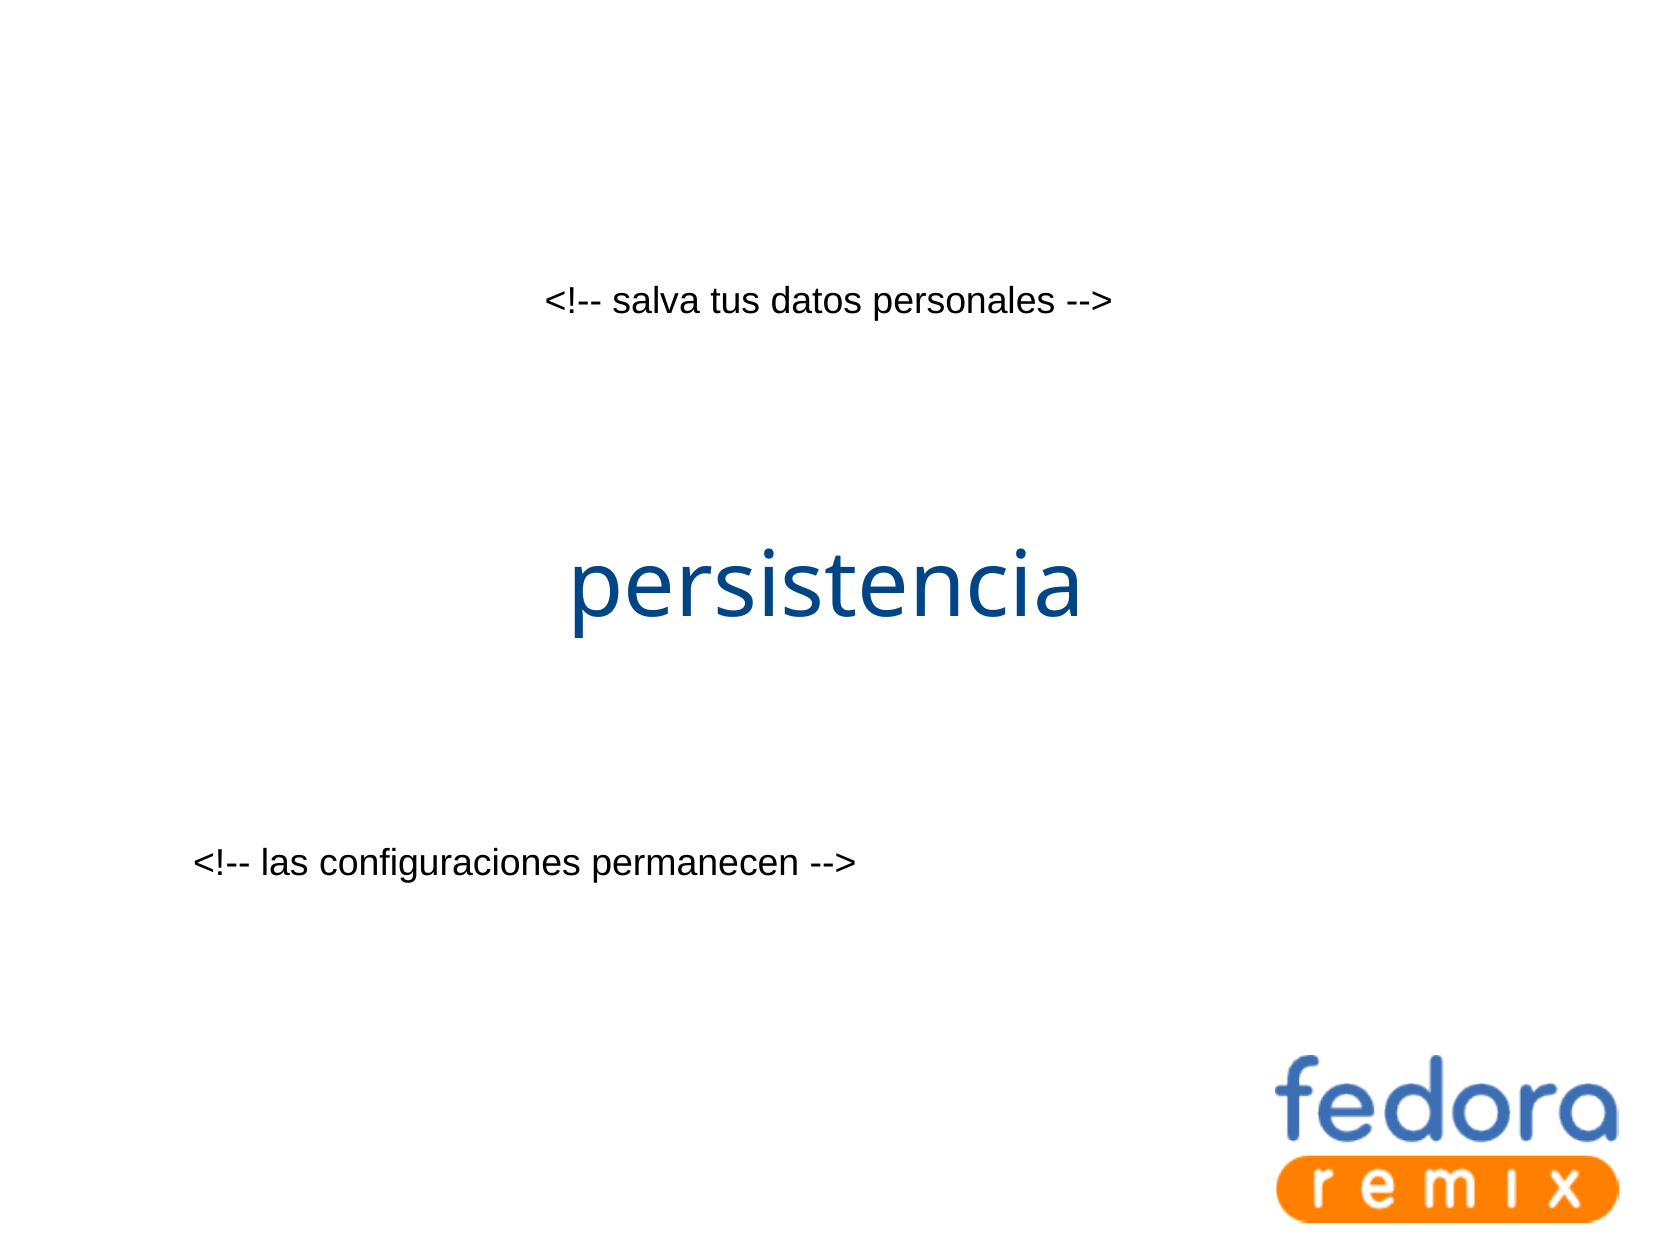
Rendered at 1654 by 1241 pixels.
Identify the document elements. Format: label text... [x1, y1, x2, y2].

text_box <!-- las configuraciones permanecen --> [150, 825, 901, 901]
picture [1275, 1055, 1619, 1223]
text_box <!-- salva tus datos personales --> [532, 262, 1126, 338]
title persistencia [82, 525, 1571, 638]
